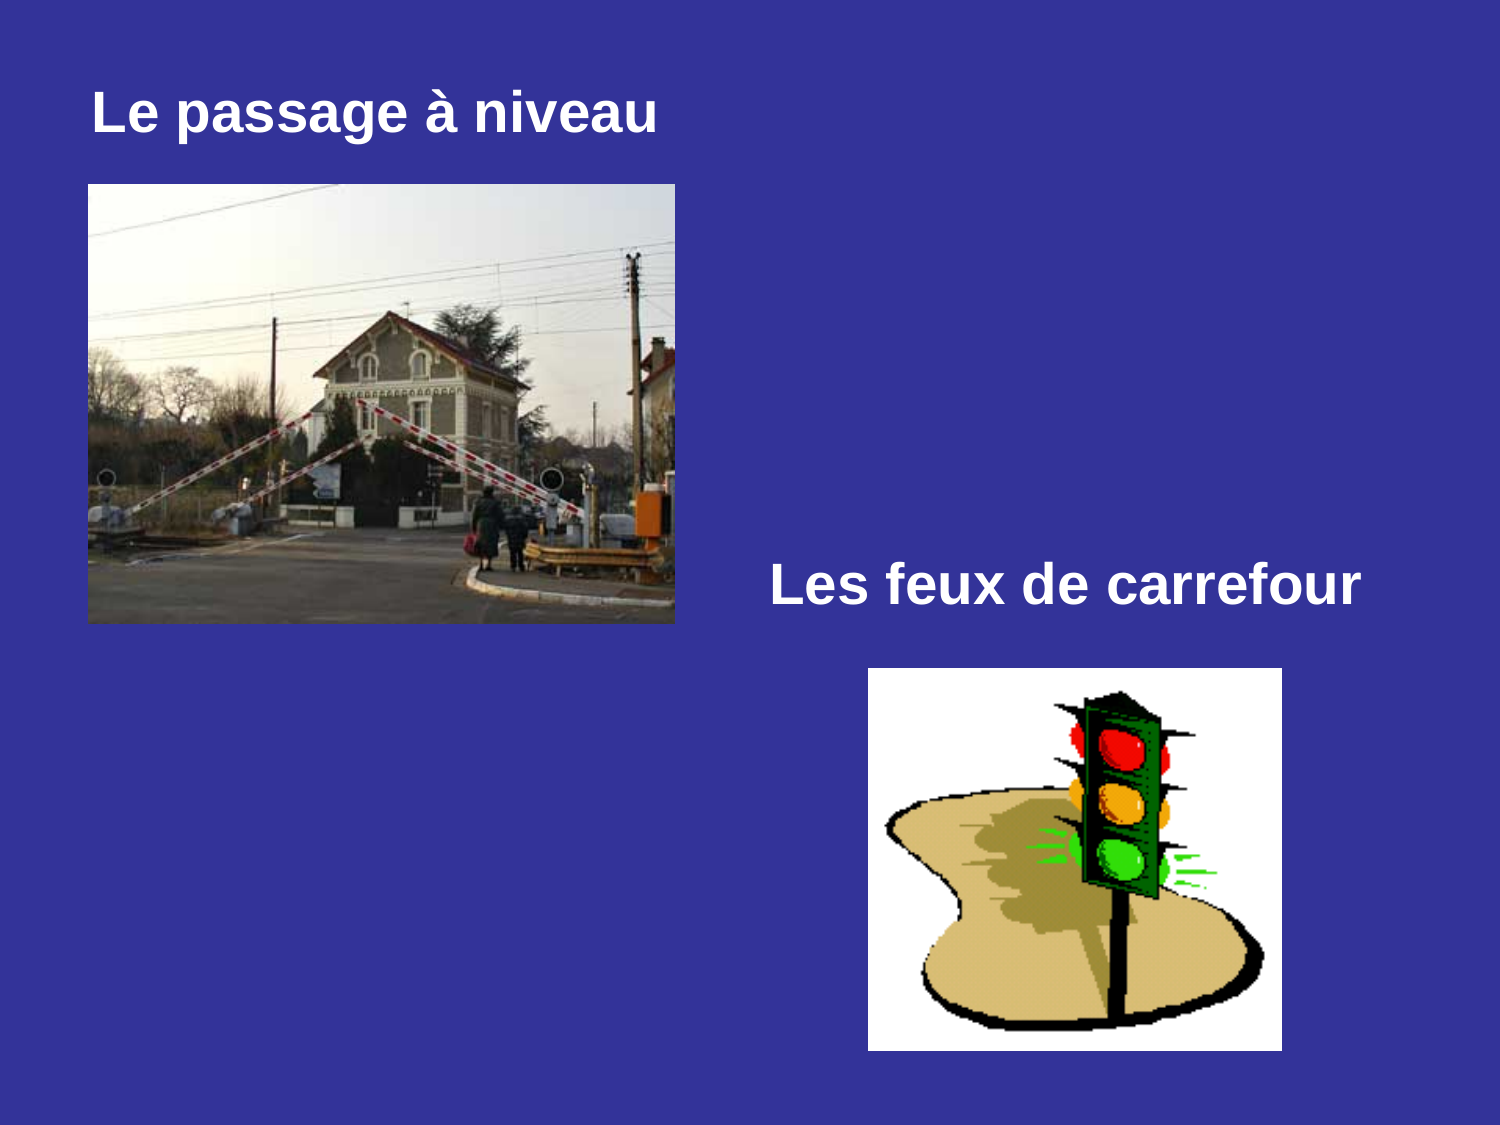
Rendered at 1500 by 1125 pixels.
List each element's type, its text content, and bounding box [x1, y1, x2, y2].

picture [868, 668, 1282, 1051]
text_box Le passage à niveau [76, 66, 845, 152]
picture [88, 184, 675, 624]
text_box Les feux de carrefour [738, 538, 1394, 625]
